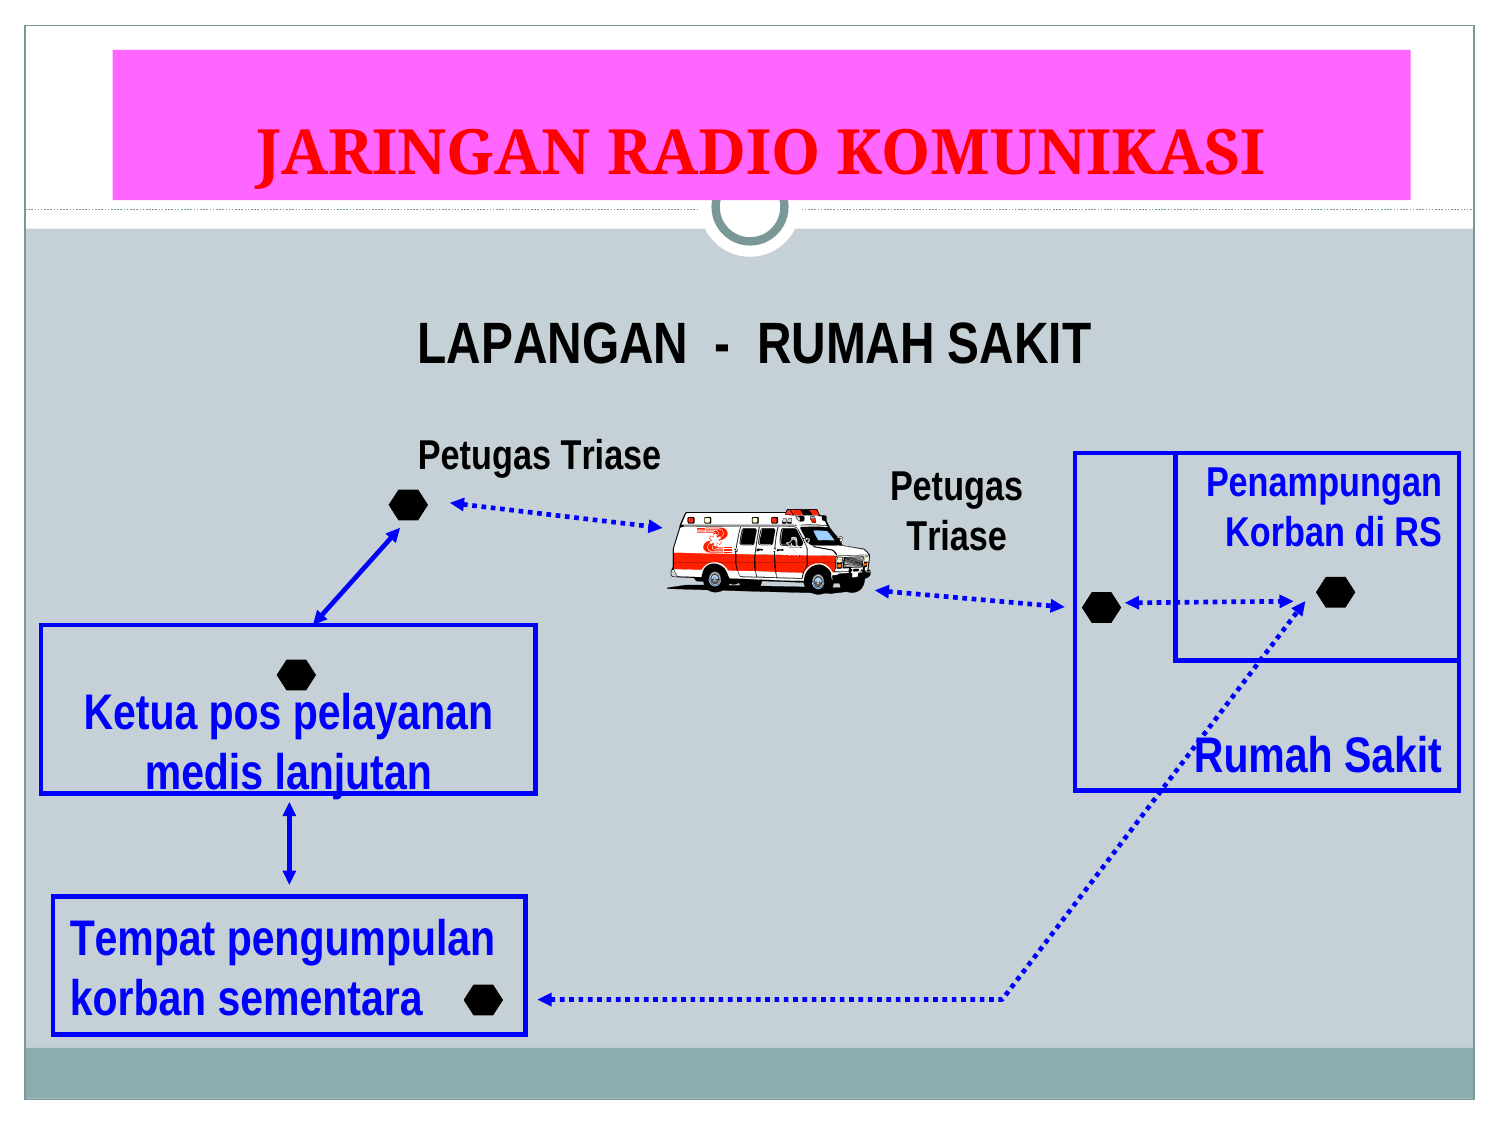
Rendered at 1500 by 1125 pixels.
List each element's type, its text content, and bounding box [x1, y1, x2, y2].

text_box Rumah Sakit [1178, 609, 1457, 658]
text_box Tempat pengumpulan korban sementara [53, 896, 526, 1035]
text_box Penampungan Korban di RS [1175, 400, 1459, 609]
text_box [389, 490, 428, 520]
text_box Rumah Sakit [1074, 452, 1459, 791]
text_box LAPANGAN - RUMAH SAKIT [374, 290, 1135, 391]
picture [667, 509, 871, 596]
text_box Petugas Triase [856, 471, 1058, 547]
text_box Petugas Triase [339, 415, 740, 491]
title JARINGAN RADIO KOMUNIKASI [112, 49, 1411, 201]
text_box [464, 985, 503, 1015]
text_box [1082, 592, 1121, 623]
text_box Ketua pos pelayanan medis lanjutan [41, 624, 536, 794]
text_box [277, 660, 316, 690]
